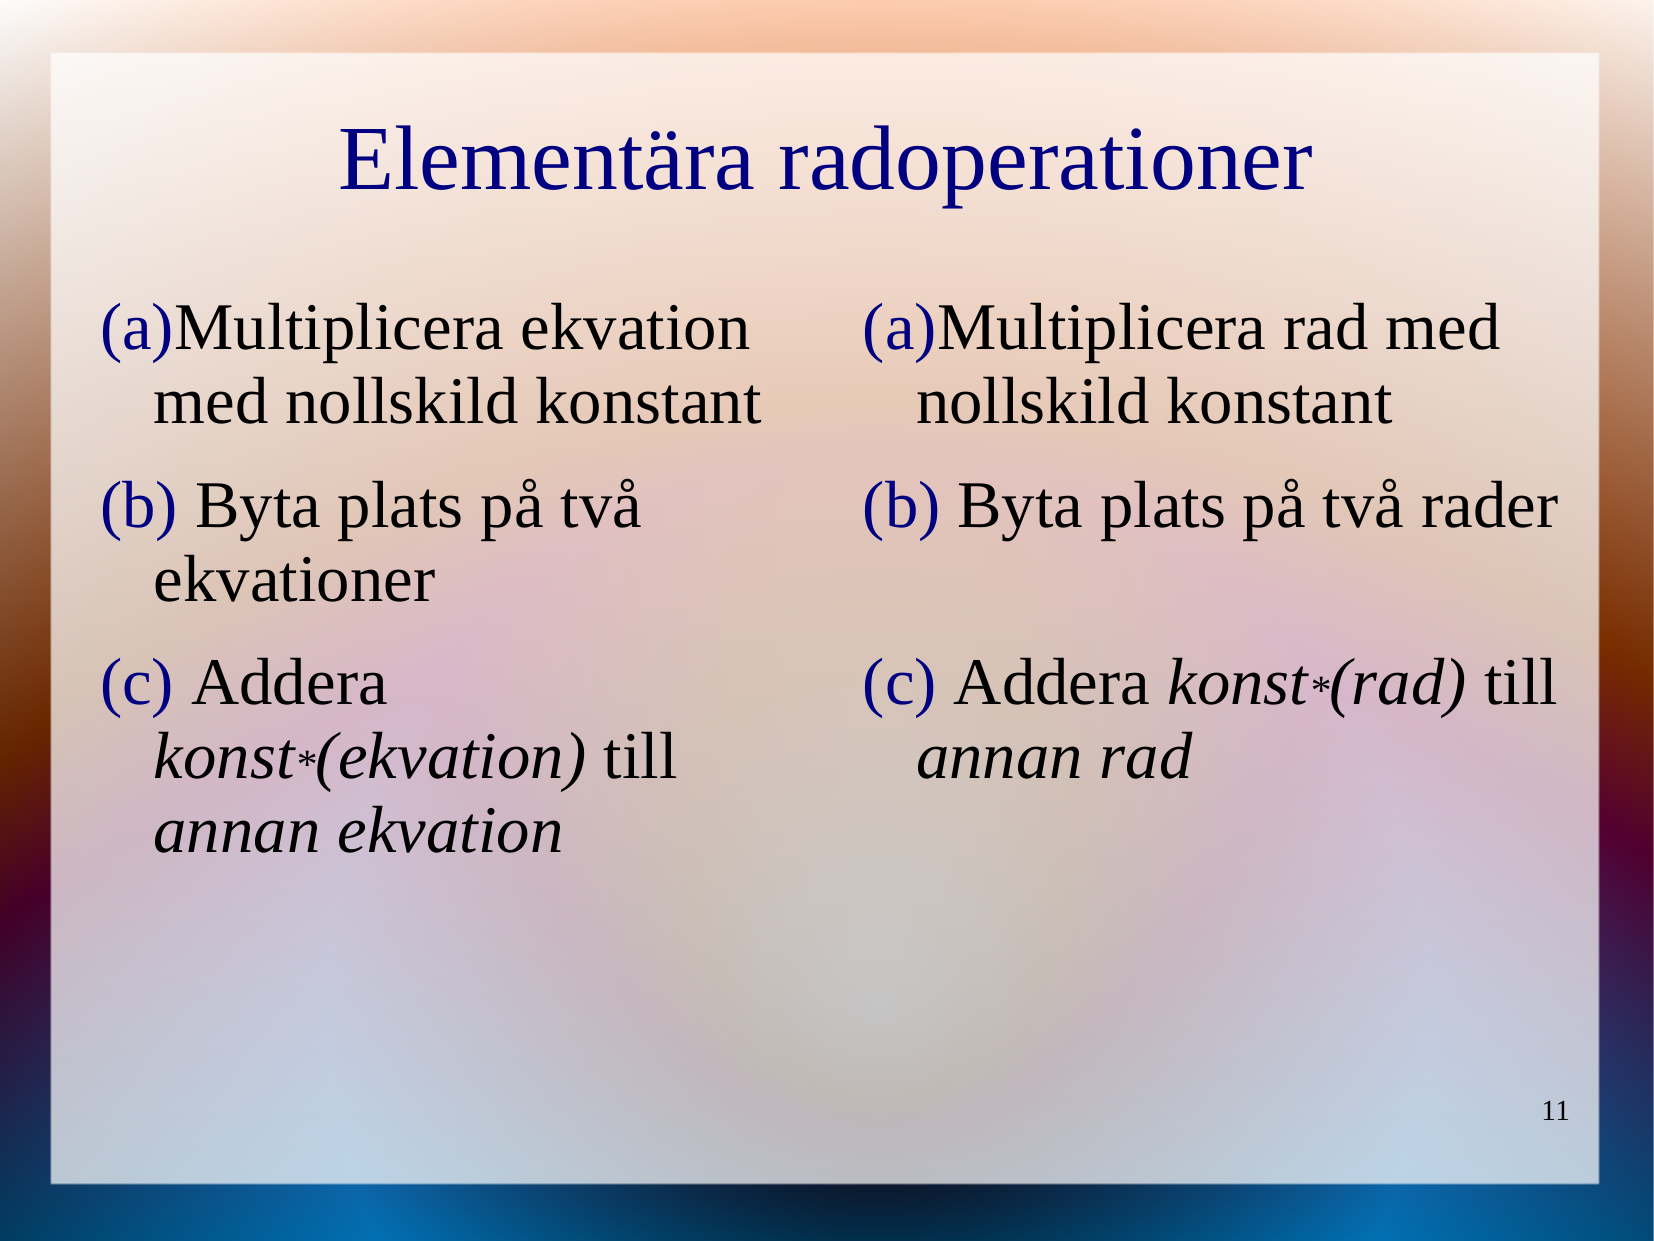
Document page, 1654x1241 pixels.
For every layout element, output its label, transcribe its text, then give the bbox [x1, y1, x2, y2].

list Multiplicera ekvation med nollskild konstant Byta plats på två ekvationer Addera konst*(ekvation) till annan ekvation [82, 290, 809, 1034]
list Multiplicera rad med nollskild konstant Byta plats på två rader Addera konst*(rad) till annan rad [845, 290, 1572, 1019]
picture [0, 0, 1654, 1241]
title Elementära radoperationer [82, 55, 1571, 263]
